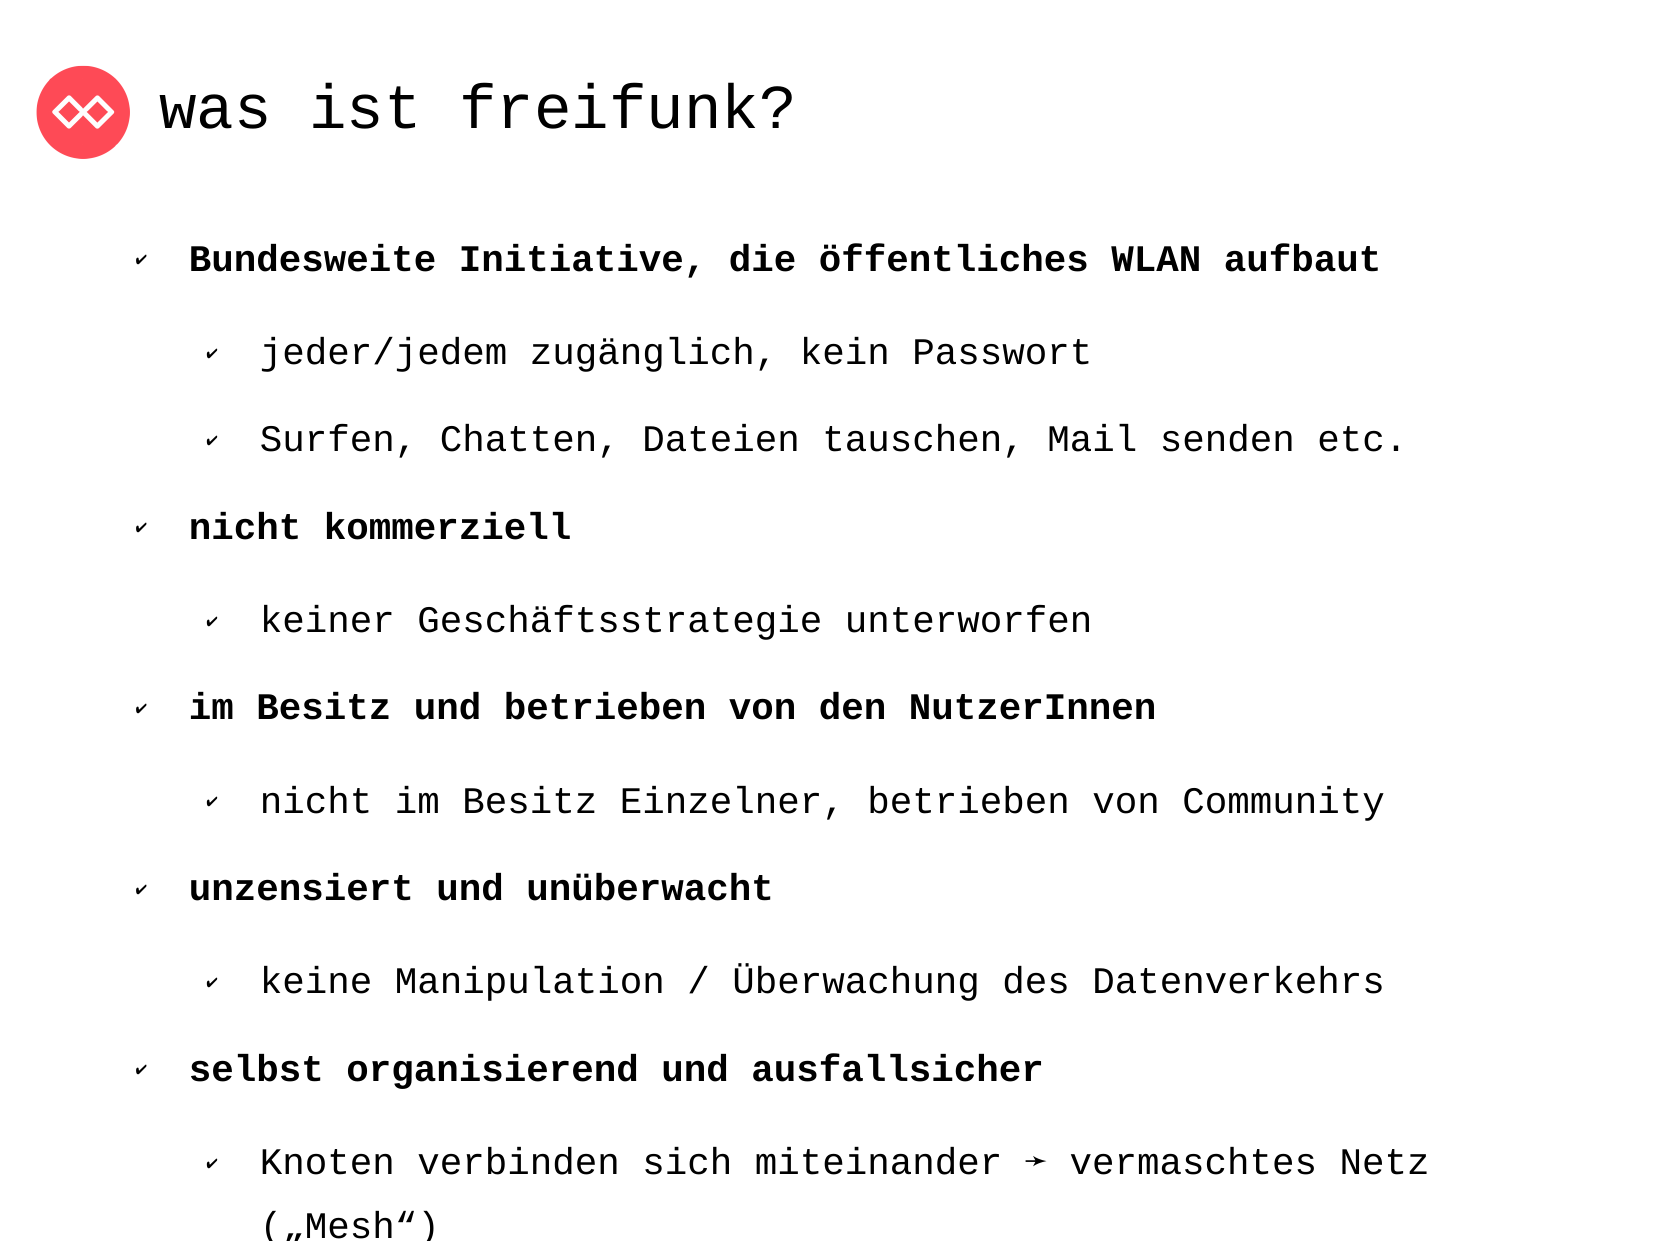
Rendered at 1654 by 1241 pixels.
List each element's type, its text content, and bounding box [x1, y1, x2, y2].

picture [17, 46, 149, 178]
list Bundesweite Initiative, die öffentliches WLAN aufbaut jeder/jedem zugänglich, kein Passwort Surfen, Chatten, Dateien tauschen, Mail senden etc. nicht kommerziell keiner Geschäftsstrategie unterworfen im Besitz und betrieben von den NutzerInnen nicht im Besitz Einzelner, betrieben von Community unzensiert und unüberwacht keine Manipulation / Überwachung des Datenverkehrs selbst organisierend und ausfallsicher Knoten verbinden sich miteinander ➛ vermaschtes Netz („Mesh“) [118, 218, 1571, 1093]
title was ist freifunk? [159, 15, 1648, 208]
